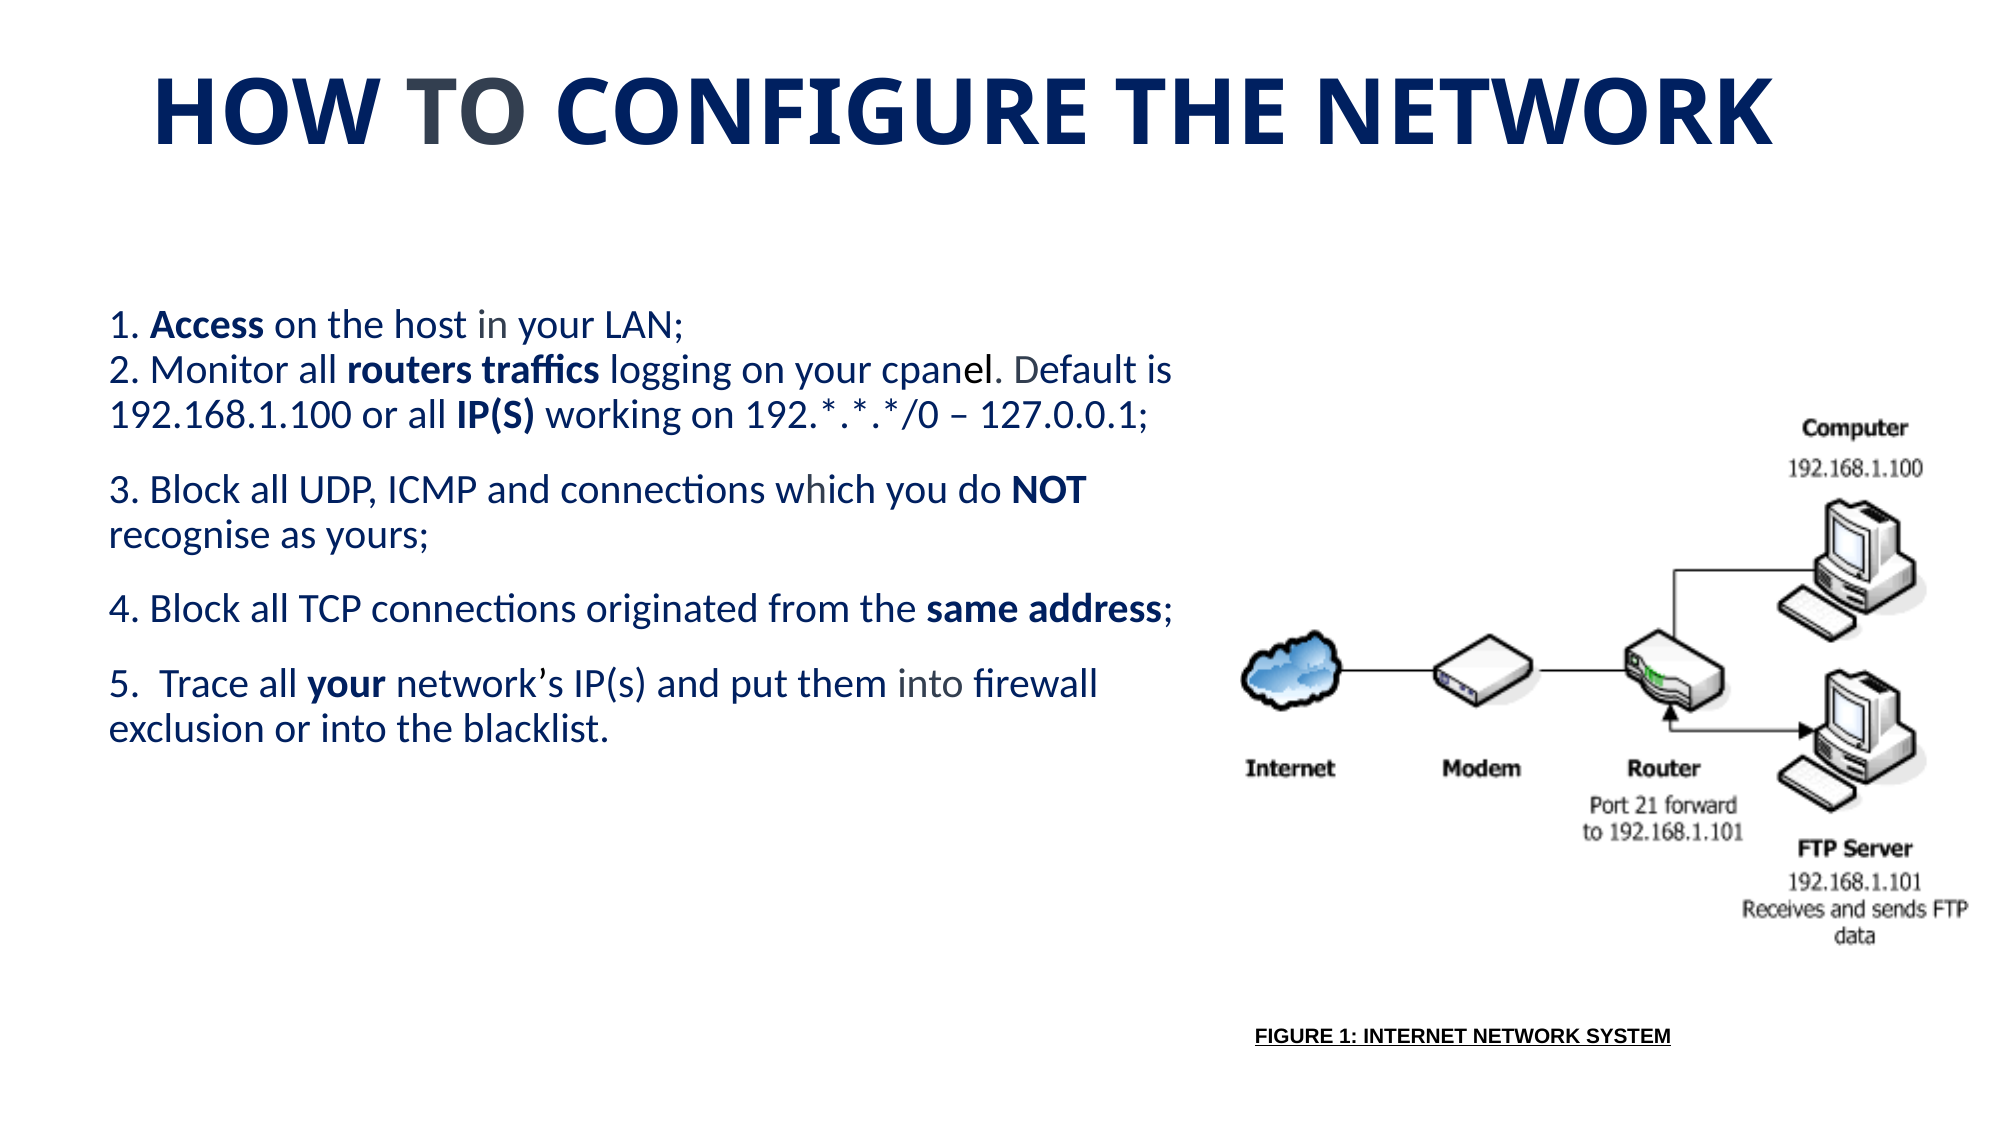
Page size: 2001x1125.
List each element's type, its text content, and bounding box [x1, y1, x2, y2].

text_box FIGURE 1: INTERNET NETWORK SYSTEM [1240, 1016, 1936, 1056]
picture [1240, 413, 1975, 950]
title HOW TO CONFIGURE THE NETWORK [99, 45, 1827, 276]
list 1. Access on the host in your LAN; 2. Monitor all routers traffics logging on your cpanel. Default is 192.168.1.100 or all IP(S) working on 192.*.*.*/0 – 127.0.0.1; 3. Block all UDP, ICMP and connections which you do NOT recognise as yours; 4. Block all TCP connections originated from the same address; 5. Trace all your network’s IP(s) and put them into firewall exclusion or into the blacklist. [93, 295, 1211, 1049]
